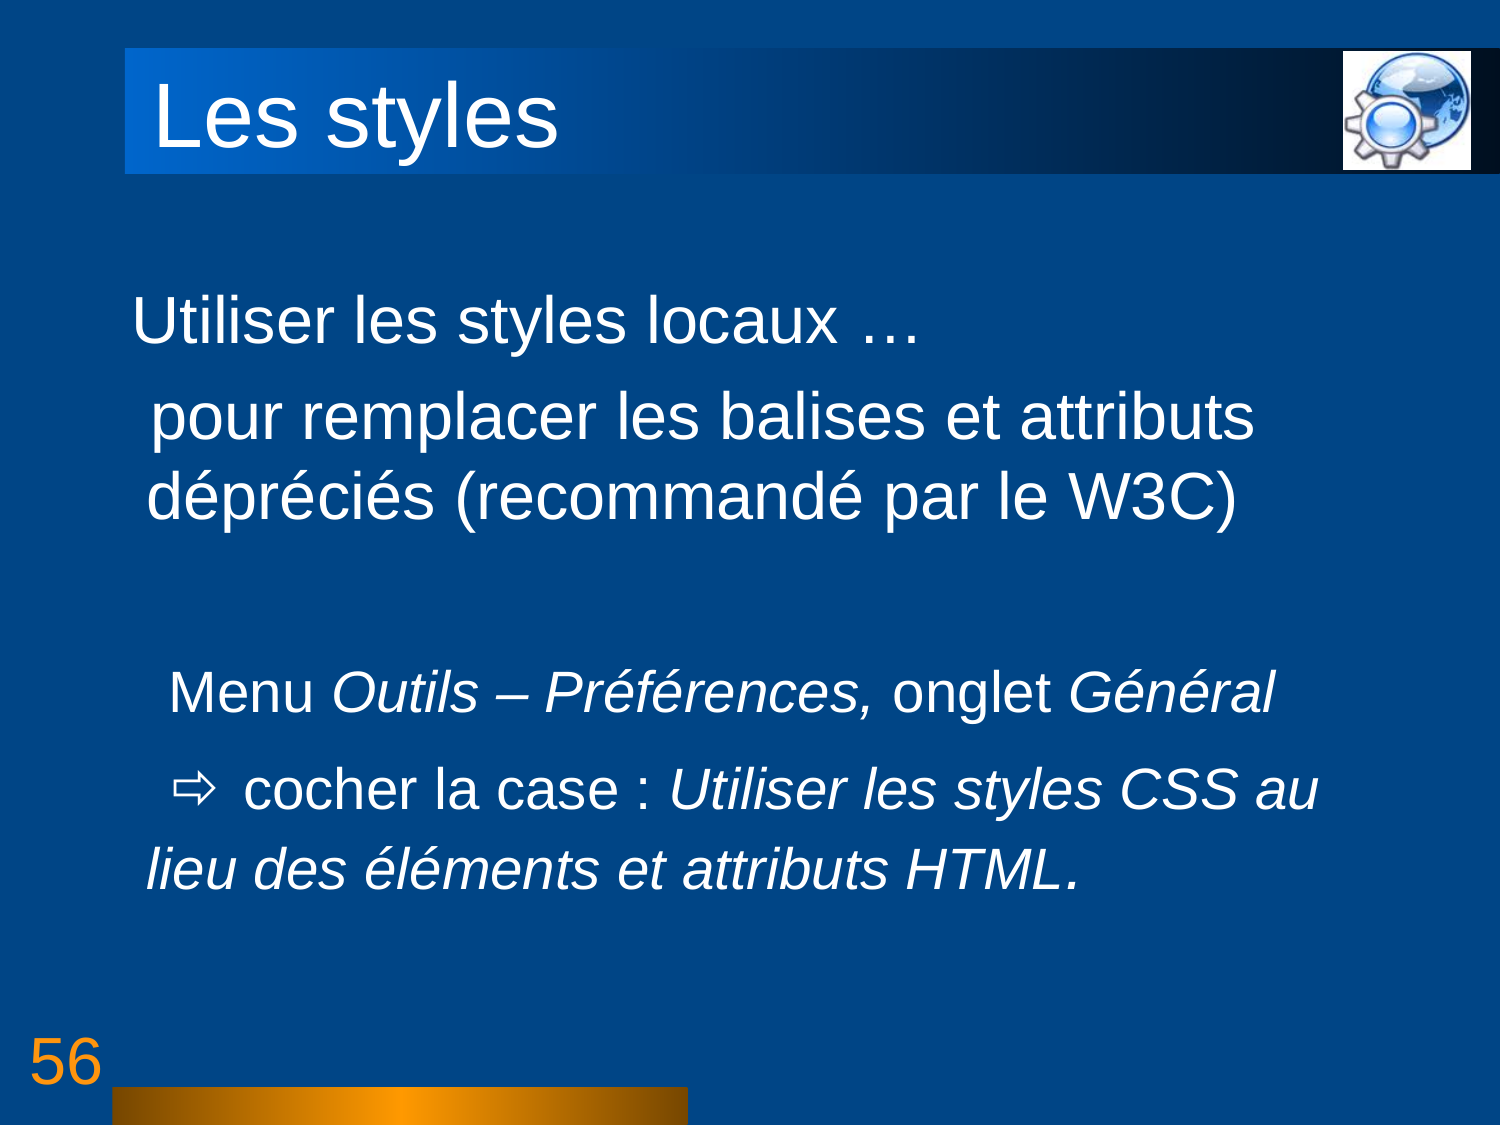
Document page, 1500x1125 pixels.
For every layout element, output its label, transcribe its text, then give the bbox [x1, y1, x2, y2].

list Utiliser les styles locaux … pour remplacer les balises et attributs dépréciés (recommandé par le W3C) Menu Outils – Préférences, onglet Général  cocher la case : Utiliser les styles CSS au lieu des éléments et attributs HTML. [53, 275, 1388, 951]
title Les styles [137, 22, 1500, 210]
